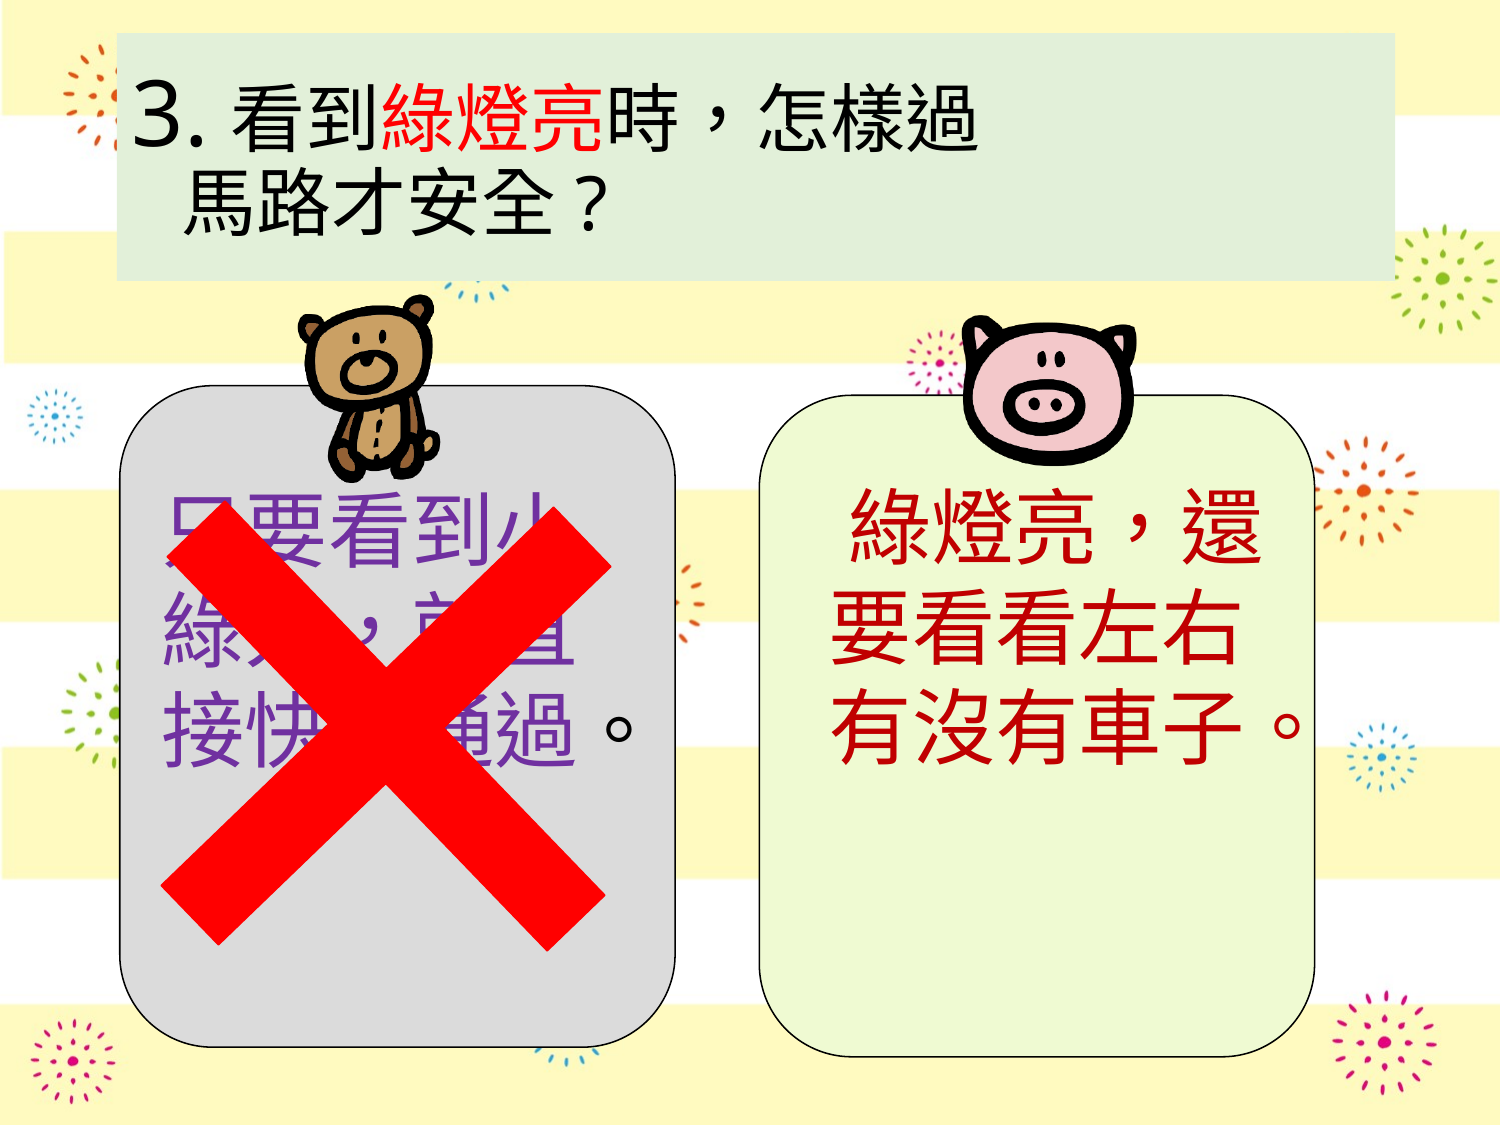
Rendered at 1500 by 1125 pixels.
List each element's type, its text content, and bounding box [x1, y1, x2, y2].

picture [0, 0, 1500, 1125]
text_box 綠燈亮，還要看看左右有沒有車子。 [759, 395, 1315, 1057]
title 3.看到綠燈亮時，怎樣過 馬路才安全? [116, 33, 1396, 281]
text_box 只要看到小綠人，就直接快跑通過。 [119, 385, 676, 1048]
text_box [161, 501, 611, 951]
